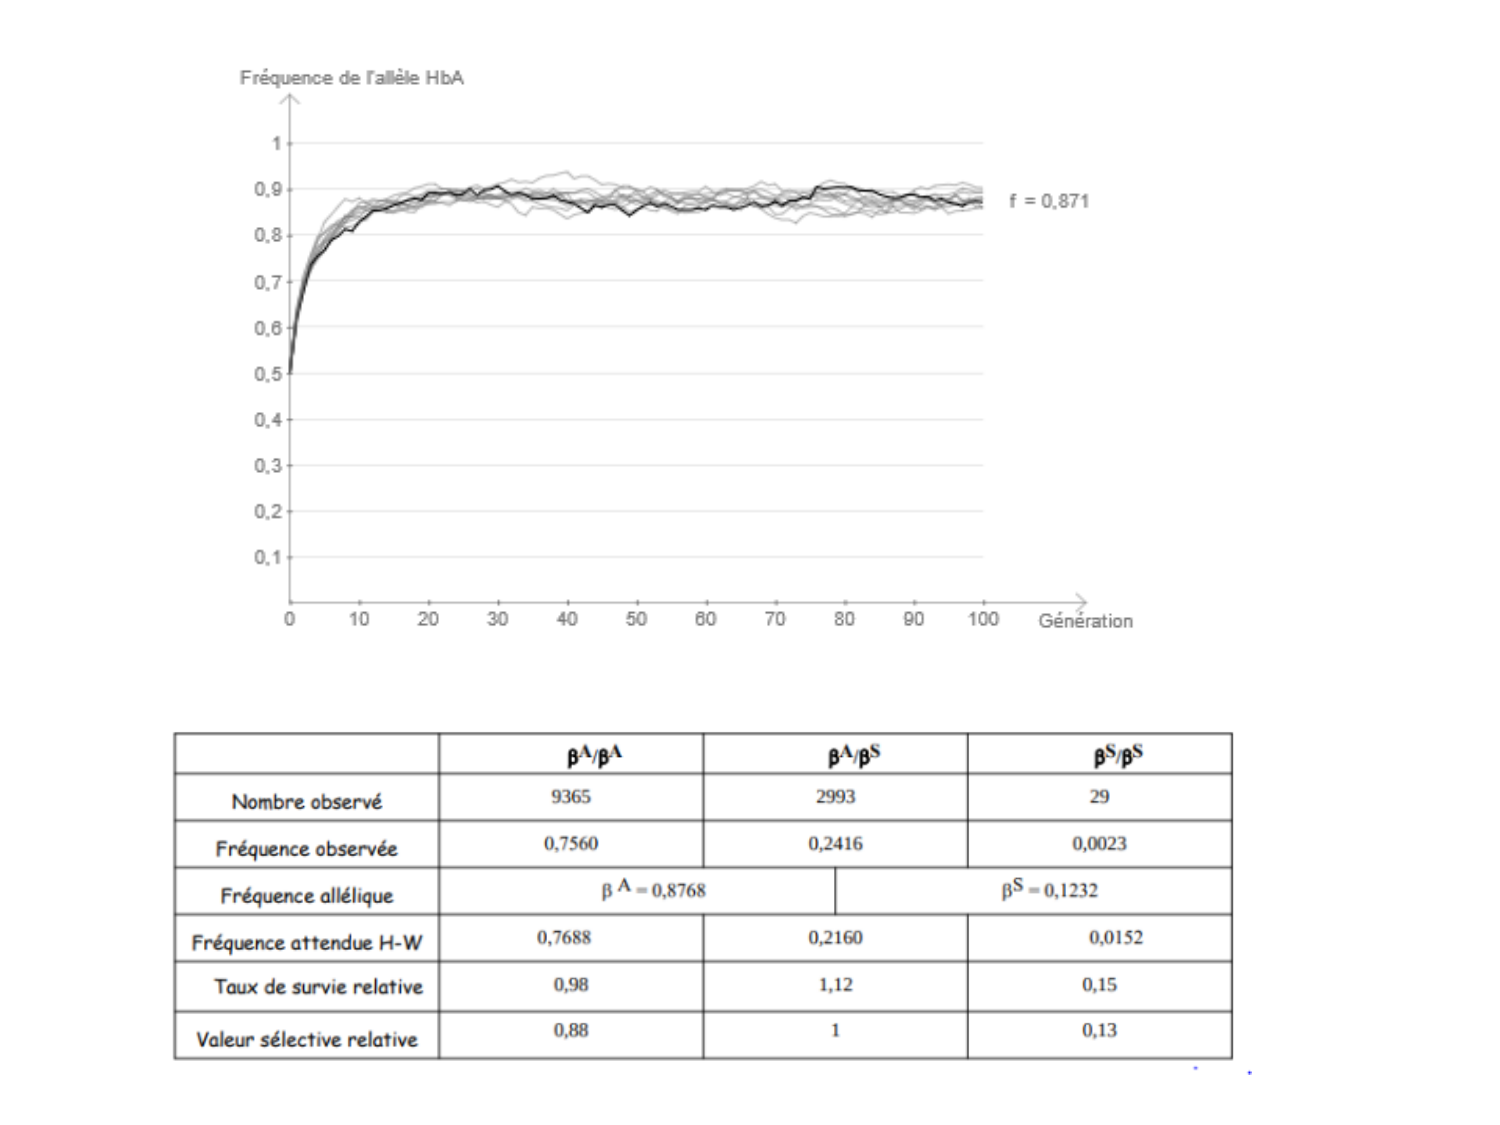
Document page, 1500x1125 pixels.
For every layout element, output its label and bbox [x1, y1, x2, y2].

picture [228, 34, 1292, 640]
picture [153, 720, 1252, 1075]
